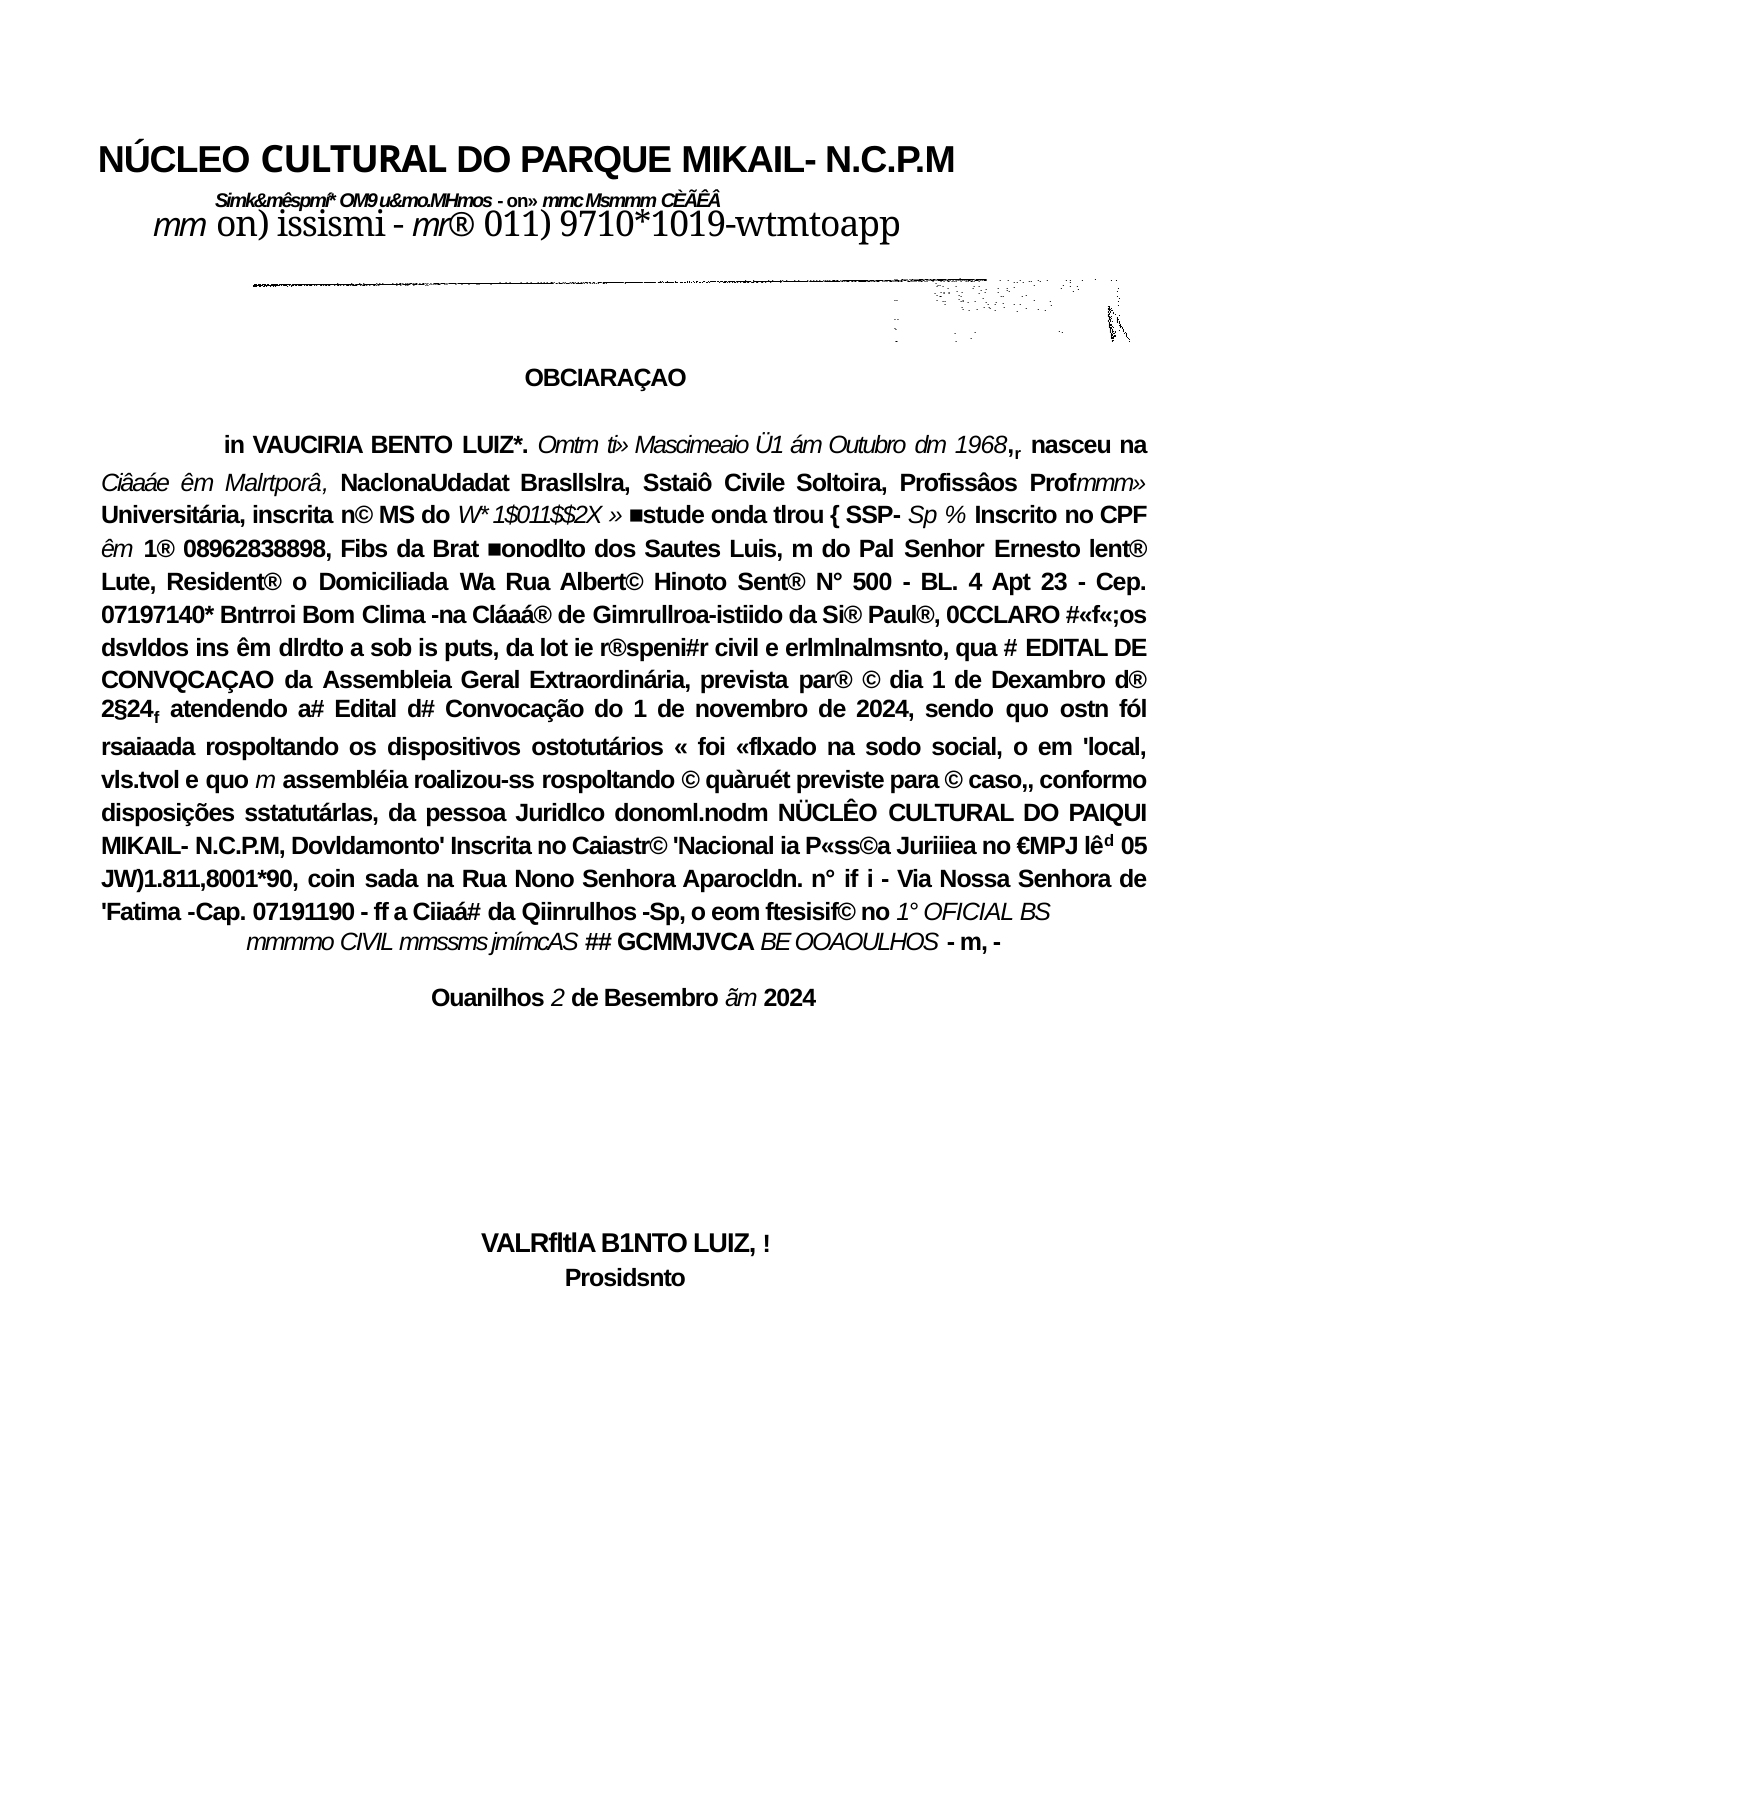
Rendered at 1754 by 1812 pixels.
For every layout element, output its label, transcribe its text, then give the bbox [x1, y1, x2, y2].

picture [253, 278, 1131, 342]
text_box VALRfltlA B1NTO LUIZ, ! Prosidsnto [450, 1224, 800, 1287]
text_box in VAUCIRIA BENTO LUIZ*. Omtm ti» Mascimeaio Ü1 ám Outubro dm 1968,r nasceu na Ciâaáe êm Malrtporâ, NaclonaUdadat Brasllslra, Sstaiô Civile Soltoira, Profissâos Profmmm» Universitária, inscrita n© MS do W* 1$011$$2X » ■stude onda tlrou { SSP- Sp % Inscrito no CPF êm 1® 08962838898, Fibs da Brat ■onodlto dos Sautes Luis, m do Pal Senhor Ernesto lent® Lute, Resident® o Domiciliada Wa Rua Albert© Hinoto Sent® N° 500 - BL. 4 Apt 23 - Cep. 07197140* Bntrroi Bom Clima -na Cláaá® de Gimrullroa-istiido da Si® Paul®, 0CCLARO #«f«;os dsvldos ins êm dlrdto a sob is puts, da lot ie r®speni#r civil e erlmlnalmsnto, qua # EDITAL DE CONVQCAÇAO da Assembleia Geral Extraordinária, prevista par® © dia 1 de Dexambro d® 2§24f atendendo a# Edital d# Convocação do 1 de novembro de 2024, sendo quo ostn fól rsaiaada rospoltando os dispositivos ostotutários « foi «flxado na sodo social, o em 'local, vls.tvol e quo m assembléia roalizou-ss rospoltando © quàruét previste para © caso,, conformo disposições sstatutárlas, da pessoa Juridlco donoml.nodm NÜCLÊO CULTURAL DO PAIQUI MIKAIL- N.C.P.M, Dovldamonto' Inscrita no Caiastr© 'Nacional ia P«ss©a Juriiiea no €MPJ lêd 05 JW)1.811,8001*90, coin sada na Rua Nono Senhora Aparocldn. n° if i - Via Nossa Senhora de 'Fatima -Cap. 07191190 - ff a Ciiaá# da Qiinrulhos -Sp, o eom ftesisif© no 1° OFICIAL BS mmmmo civil mmssms jmímcAS ## gcmmjvca be ooaoulhos - m, - Ouanilhos 2 de Besembro ãm 2024 [101, 430, 1147, 1121]
text_box NÚCLEO CULTURAL DO PARQUE MIKAIL- N.C.P.M Simk&mêspmí* OM9 u&mo.MHmos - on» mmc Msmmm CÈÃÊÂ mm on) issismi - mr® 011) 9710*1019-wtmtoapp [98, 149, 1104, 261]
text_box obciaraçAo [525, 361, 711, 394]
